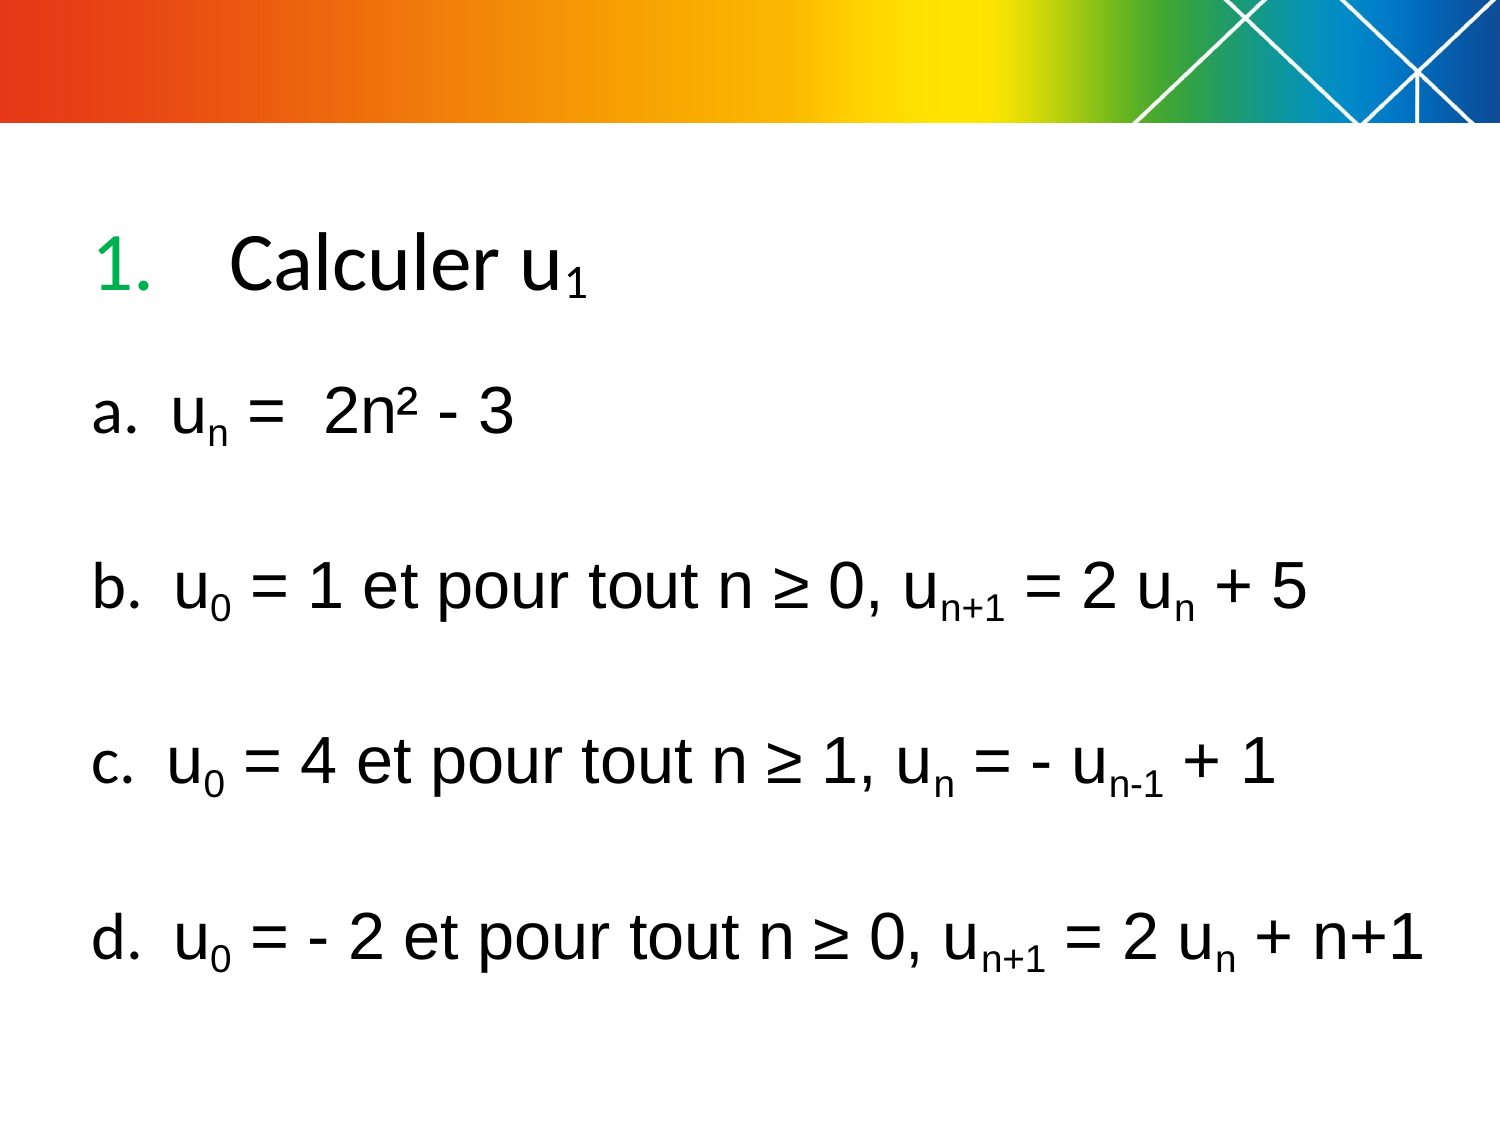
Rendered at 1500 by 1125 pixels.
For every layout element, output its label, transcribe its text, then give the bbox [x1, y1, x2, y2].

picture [0, 0, 1358, 123]
text_box a. un = 2n² - 3 b. u0 = 1 et pour tout n ≥ 0, un+1 = 2 un + 5 c. u0 = 4 et pour tout n ≥ 1, un = - un-1 + 1 d. u0 = - 2 et pour tout n ≥ 0, un+1 = 2 un + n+1 [76, 271, 1472, 1125]
picture [1340, 0, 1500, 123]
title Calculer u1 [76, 164, 1500, 350]
